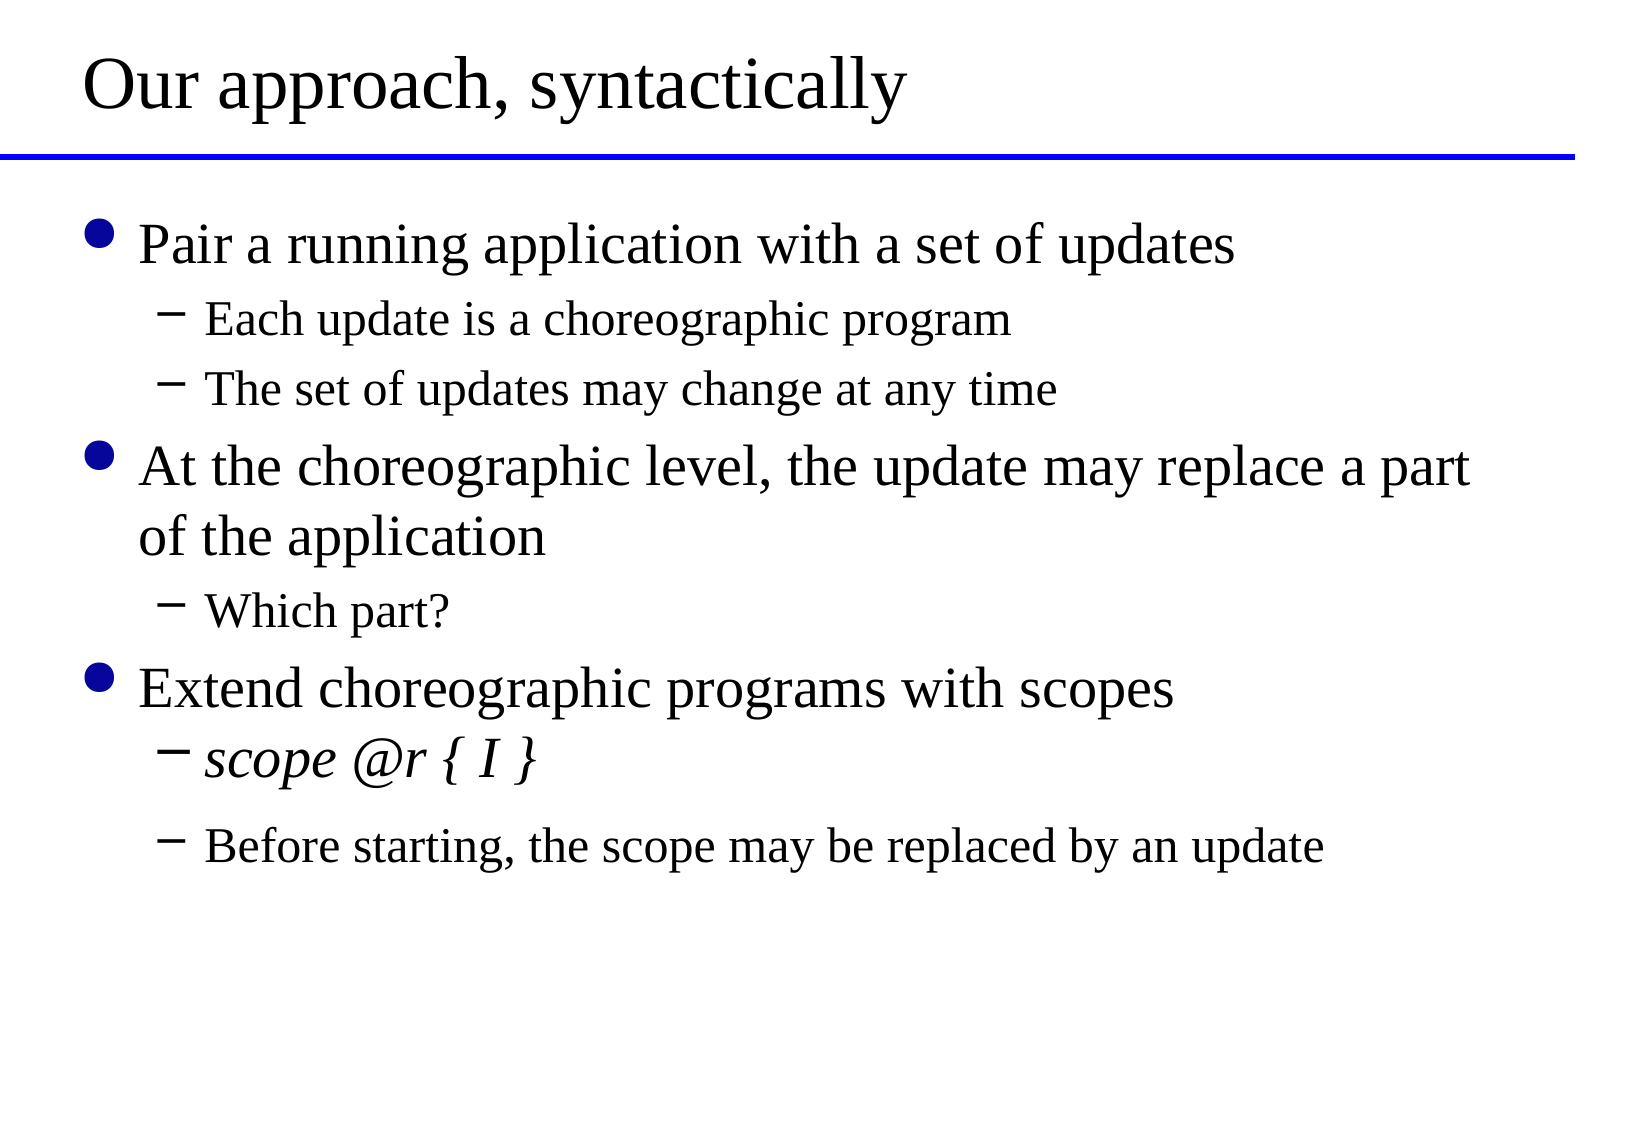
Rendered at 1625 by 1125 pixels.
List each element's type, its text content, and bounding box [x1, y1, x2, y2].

title Our approach, syntactically [67, 27, 1544, 131]
list Pair a running application with a set of updates Each update is a choreographic program The set of updates may change at any time At the choreographic level, the update may replace a part of the application Which part? Extend choreographic programs with scopes scope @r { I } Before starting, the scope may be replaced by an update [67, 198, 1546, 1061]
